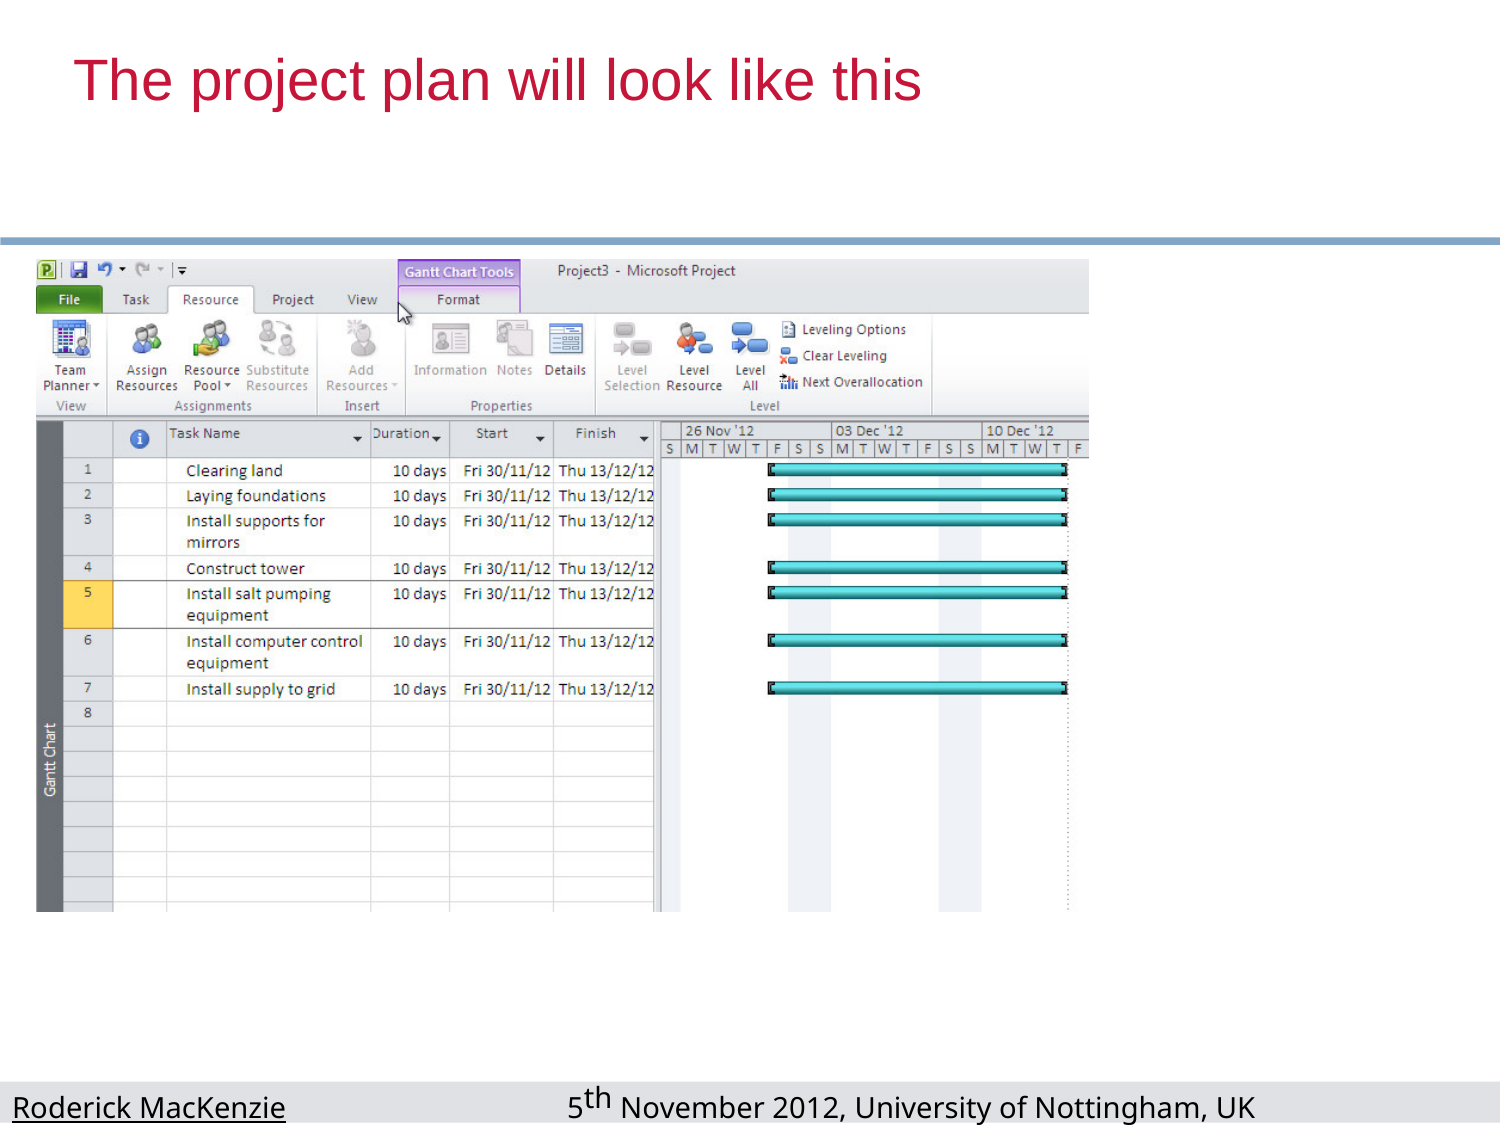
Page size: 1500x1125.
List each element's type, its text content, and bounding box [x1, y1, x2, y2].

picture [36, 259, 1089, 912]
title The project plan will look like this [58, 27, 1189, 133]
